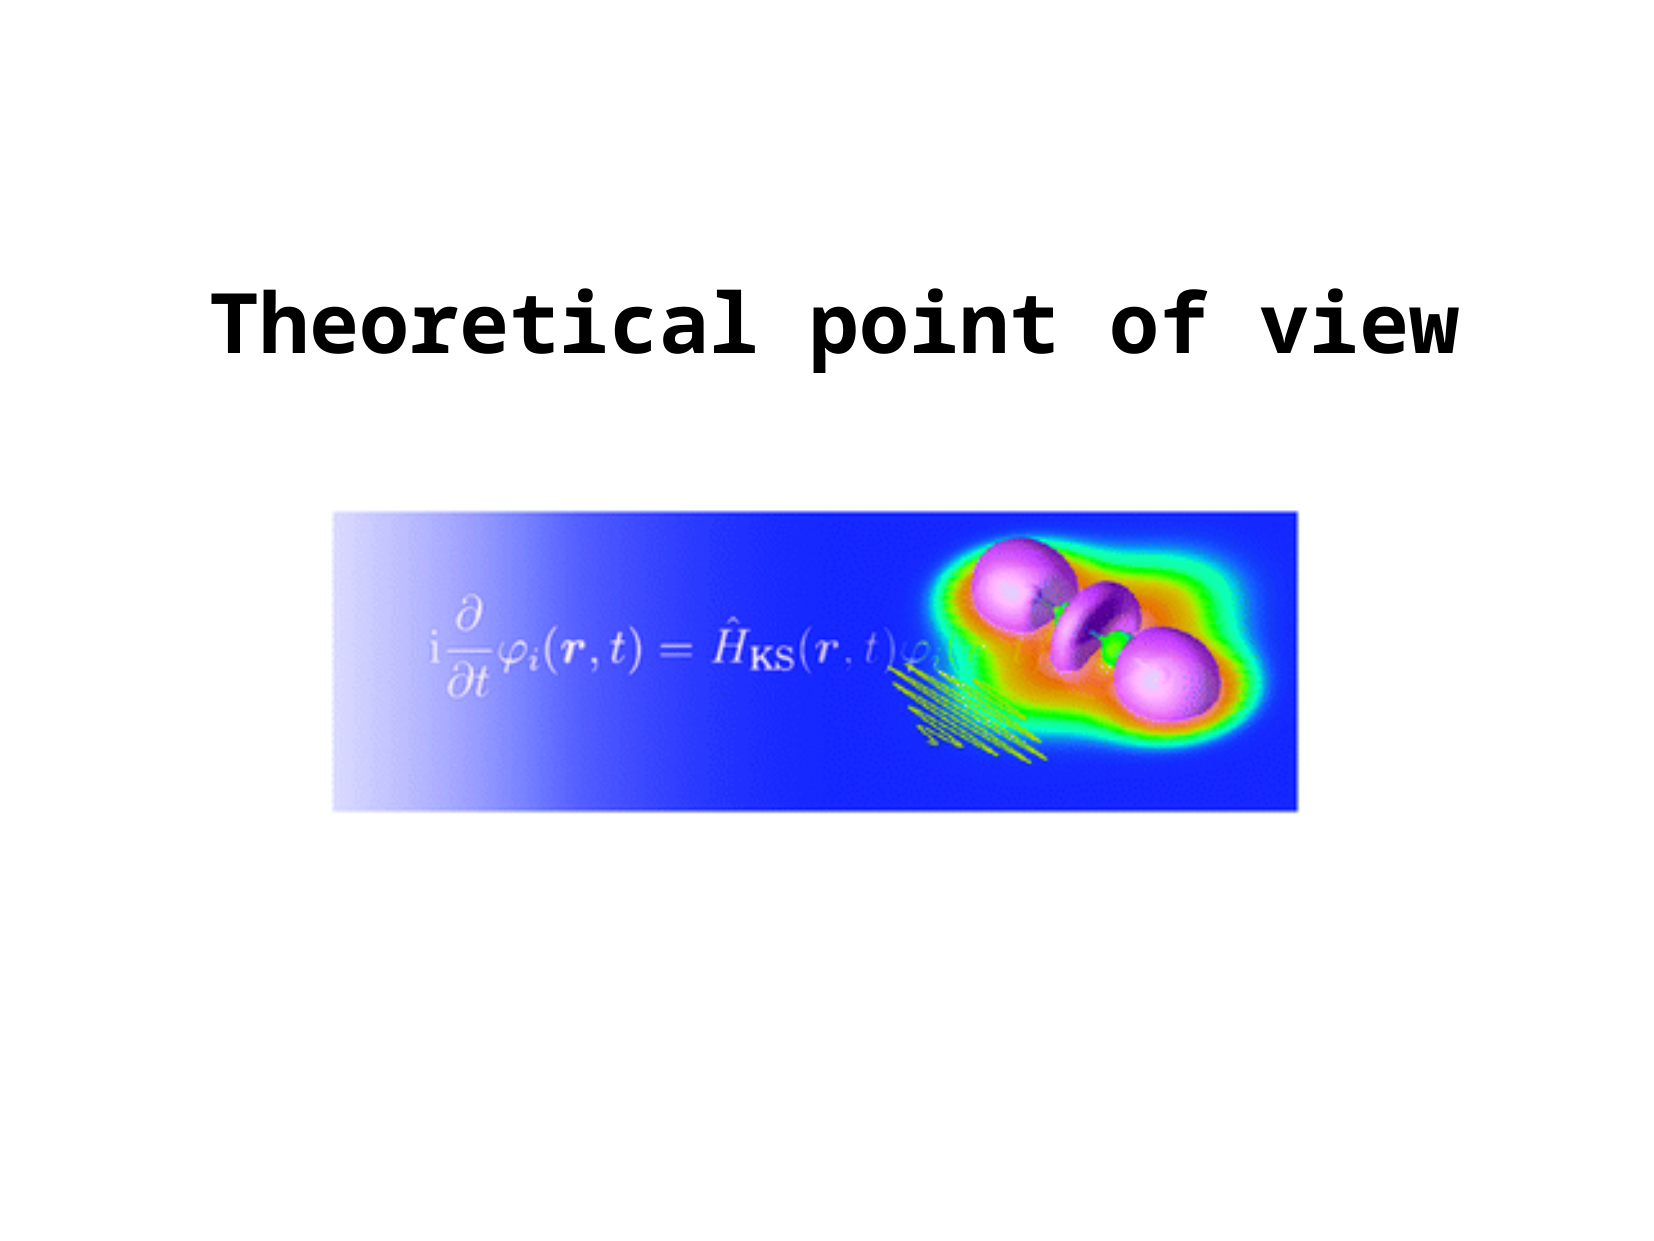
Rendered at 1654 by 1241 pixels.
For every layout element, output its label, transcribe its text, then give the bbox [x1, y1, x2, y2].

picture [330, 509, 1302, 816]
title Theoretical point of view [165, 225, 1468, 418]
